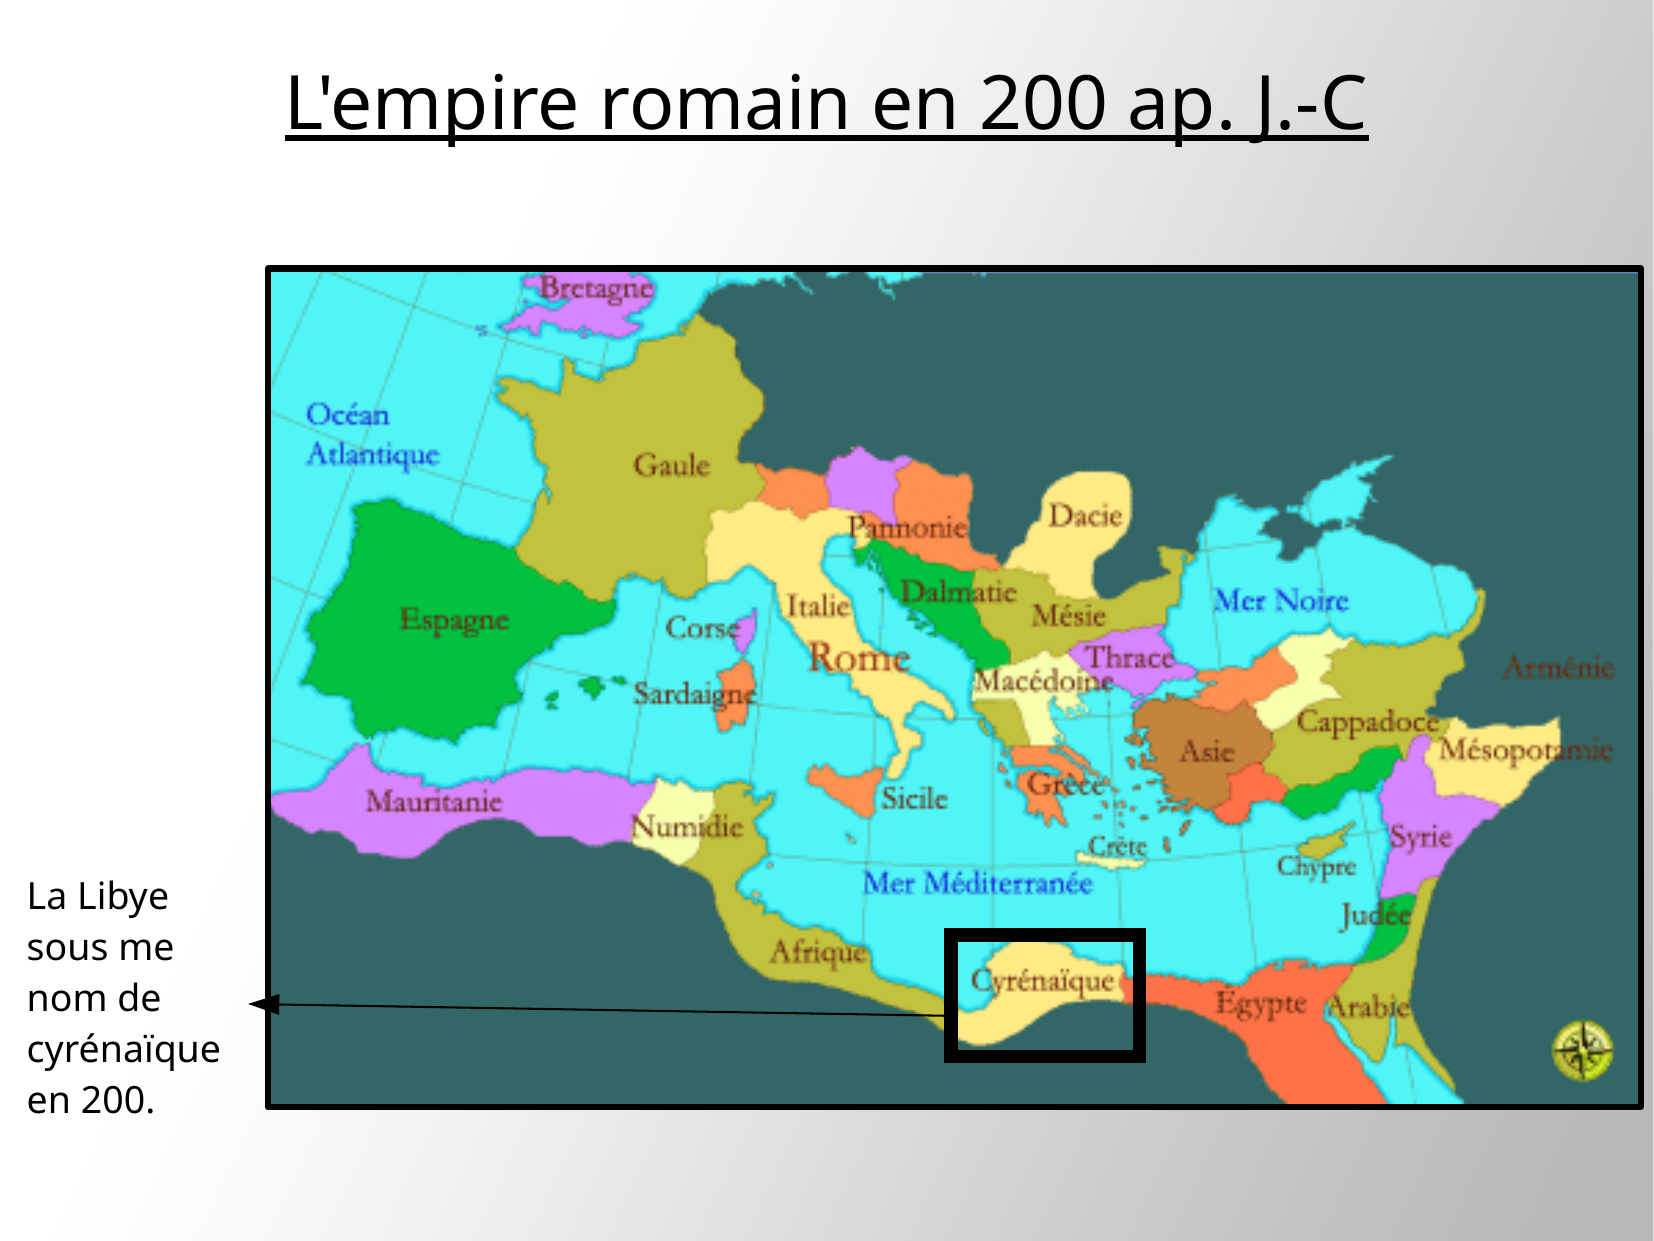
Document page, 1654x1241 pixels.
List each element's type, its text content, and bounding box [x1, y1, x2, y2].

text_box La Libye sous me nom de cyrénaïque en 200. [11, 862, 272, 1140]
title L'empire romain en 200 ap. J.-C [82, 0, 1571, 201]
text_box [944, 928, 1146, 1063]
picture [0, 0, 1654, 1241]
